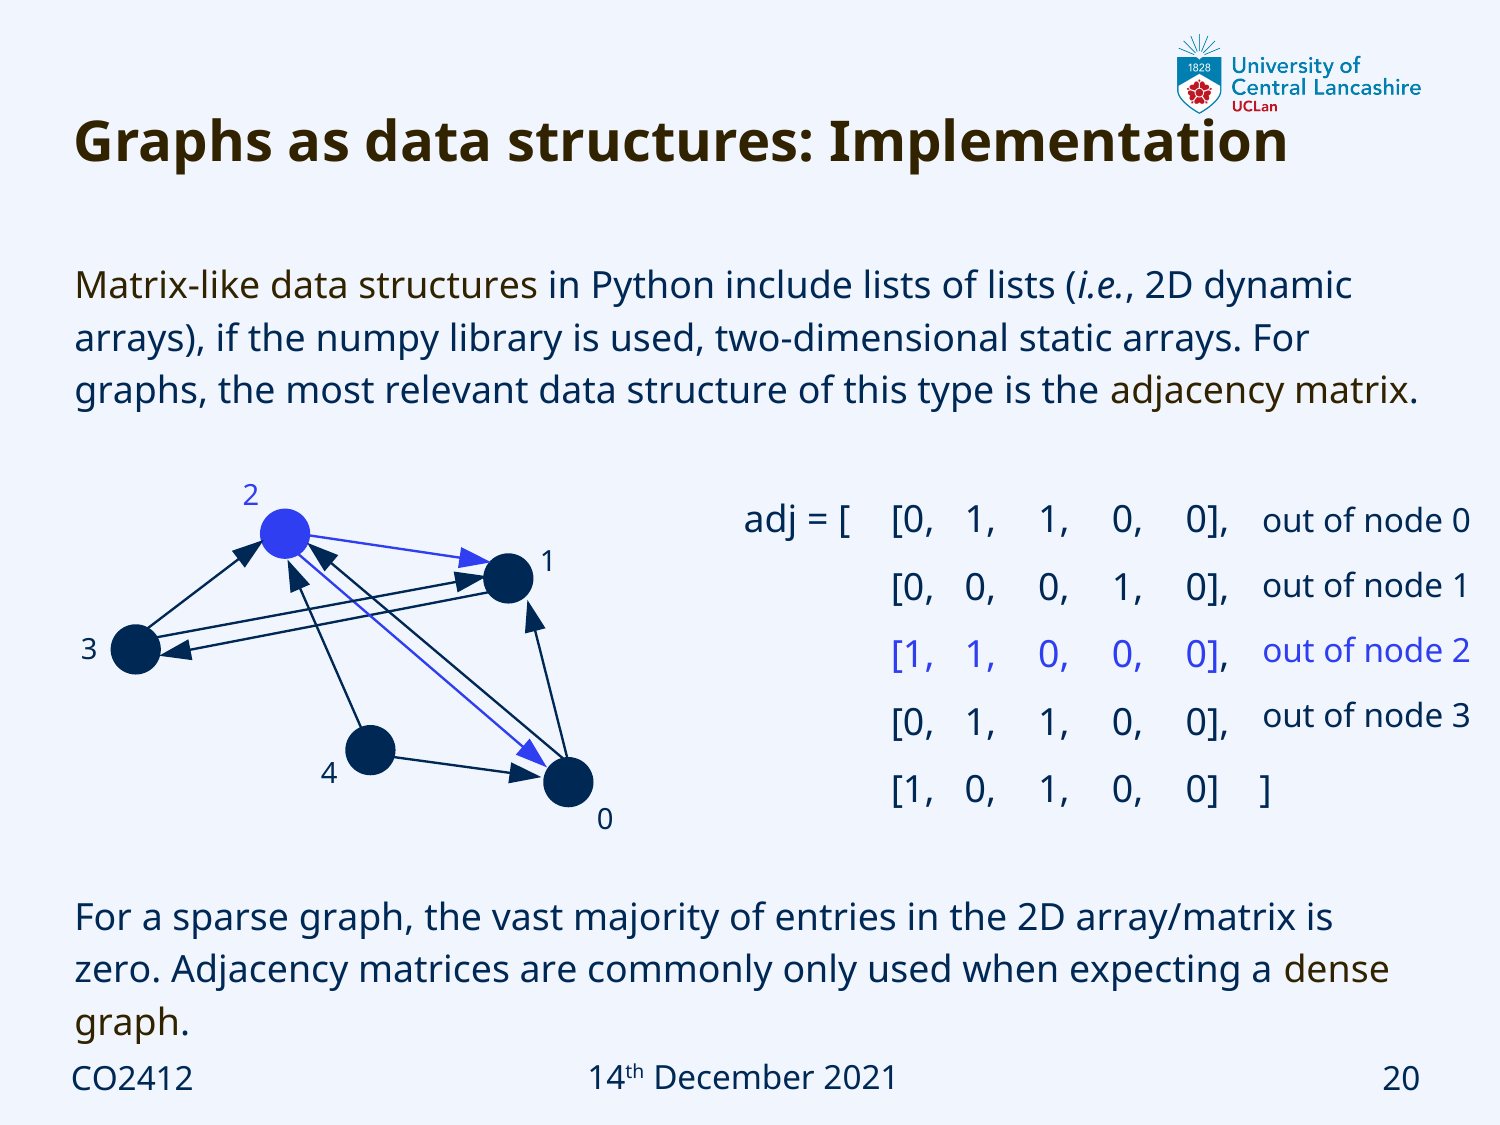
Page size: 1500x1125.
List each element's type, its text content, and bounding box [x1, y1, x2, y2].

picture [1177, 34, 1421, 54]
text_box out of node 0 [1247, 491, 1493, 547]
text_box 1 [525, 534, 573, 585]
text_box [347, 726, 395, 774]
text_box [484, 554, 531, 603]
text_box 4 [306, 746, 354, 797]
text_box out of node 1 [1247, 556, 1493, 612]
text_box out of node 3 [1247, 686, 1493, 742]
text_box [114, 625, 160, 674]
text_box 3 [66, 622, 114, 673]
text_box [544, 758, 593, 806]
text_box 2 [227, 469, 276, 520]
text_box Matrix-like data structures in Python include lists of lists (i.e., 2D dynamic arrays), if the numpy library is used, two-dimensional static arrays. For graphs, the most relevant data structure of this type is the adjacency matrix. [59, 245, 1435, 444]
text_box 0 [582, 792, 630, 843]
text_box adj = [ [0, 1, 1, 0, 0], [0, 0, 0, 1, 0], [1, 1, 0, 0, 0], [0, 1, 1, 0, 0], [1, 0, 1, 0, 0] ] [728, 487, 1386, 818]
title Graphs as data structures: Implementation [58, 54, 1500, 224]
text_box For a sparse graph, the vast majority of entries in the 2D array/matrix is zero. Adjacency matrices are commonly only used when expecting a dense graph. [59, 877, 1435, 998]
text_box out of node 2 [1247, 621, 1493, 677]
text_box [261, 510, 309, 558]
